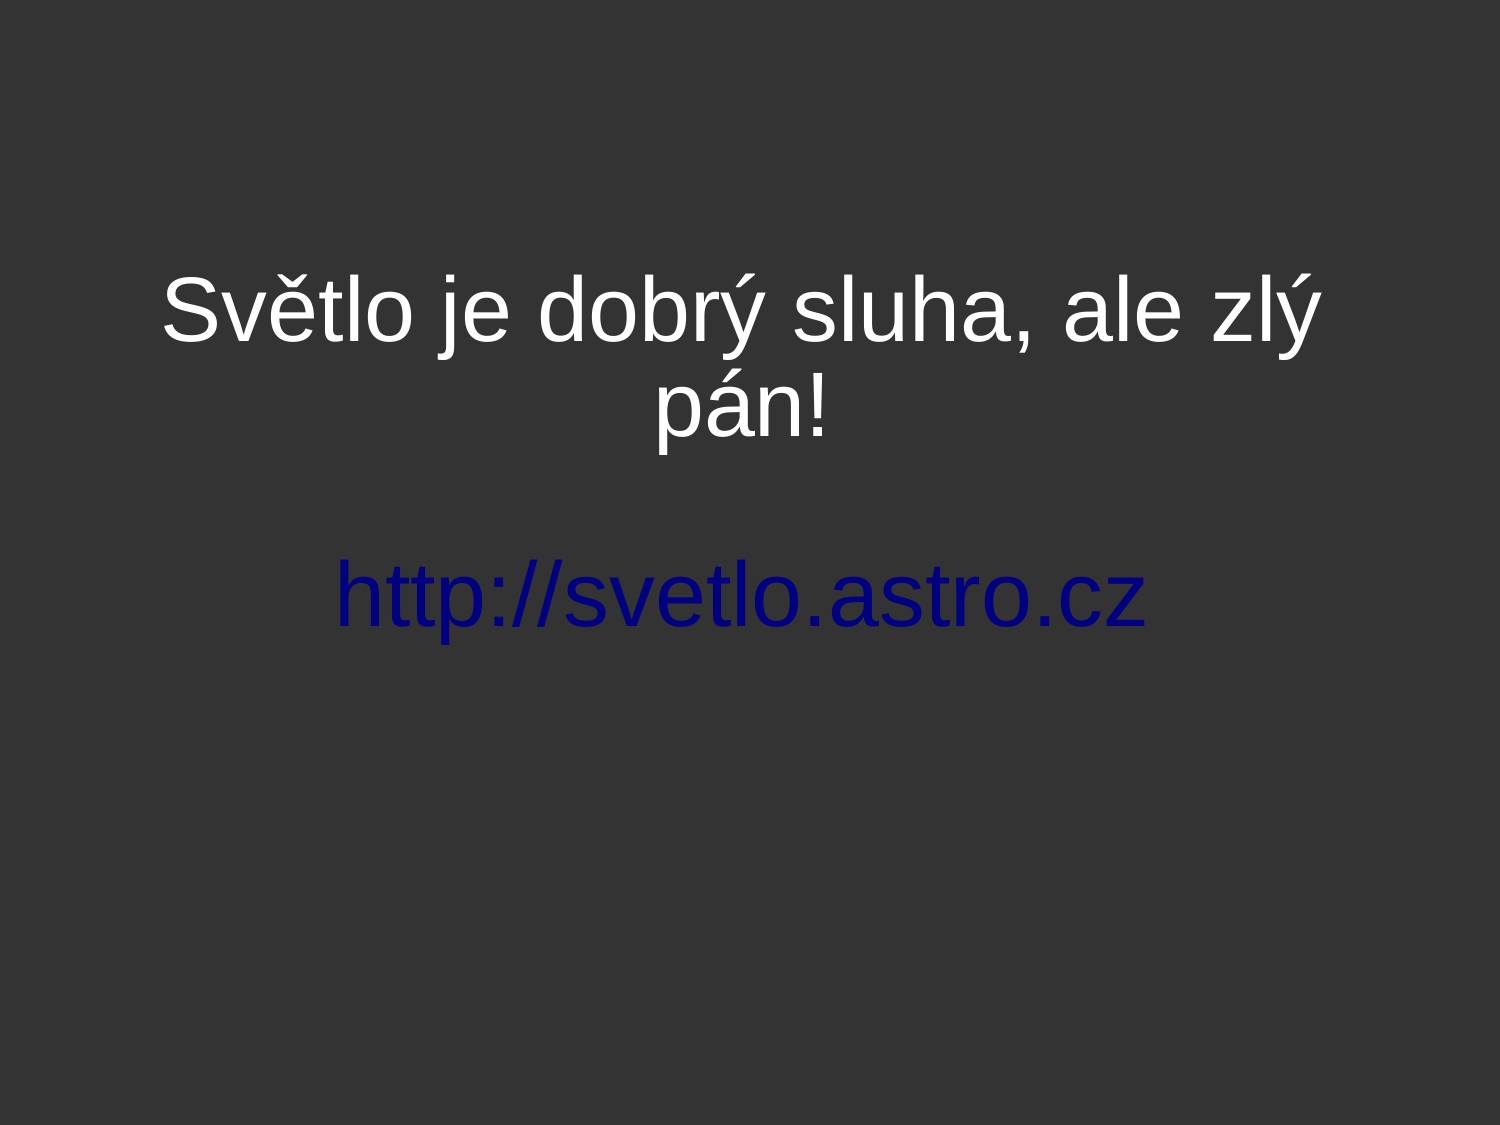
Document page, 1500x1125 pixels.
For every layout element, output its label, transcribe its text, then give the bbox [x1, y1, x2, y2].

title Světlo je dobrý sluha, ale zlý pán! http://svetlo.astro.cz [67, 261, 1418, 413]
list [67, 413, 1418, 1125]
